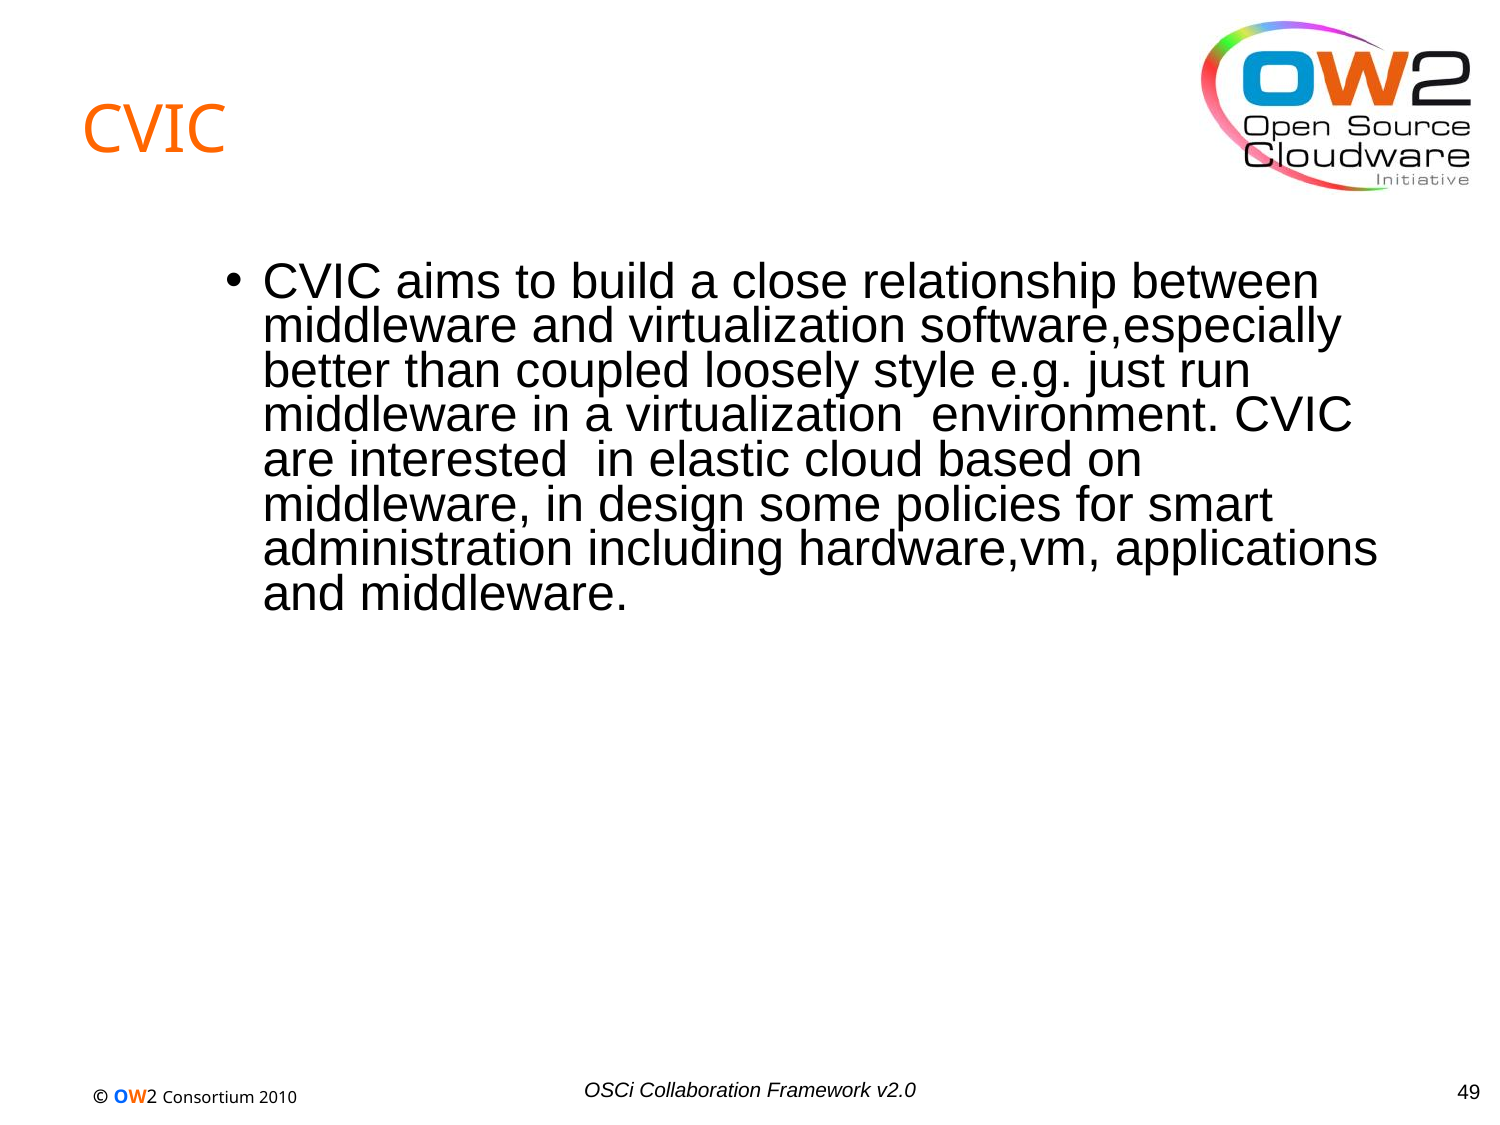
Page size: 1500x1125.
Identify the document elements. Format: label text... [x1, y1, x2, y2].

list CVIC aims to build a close relationship between middleware and virtualization software,especially better than coupled loosely style e.g. just run middleware in a virtualization environment. CVIC are interested in elastic cloud based on middleware, in design some policies for smart administration including hardware,vm, applications and middleware. [74, 262, 1425, 990]
picture [1199, 19, 1472, 195]
title CVIC [81, 43, 1182, 213]
